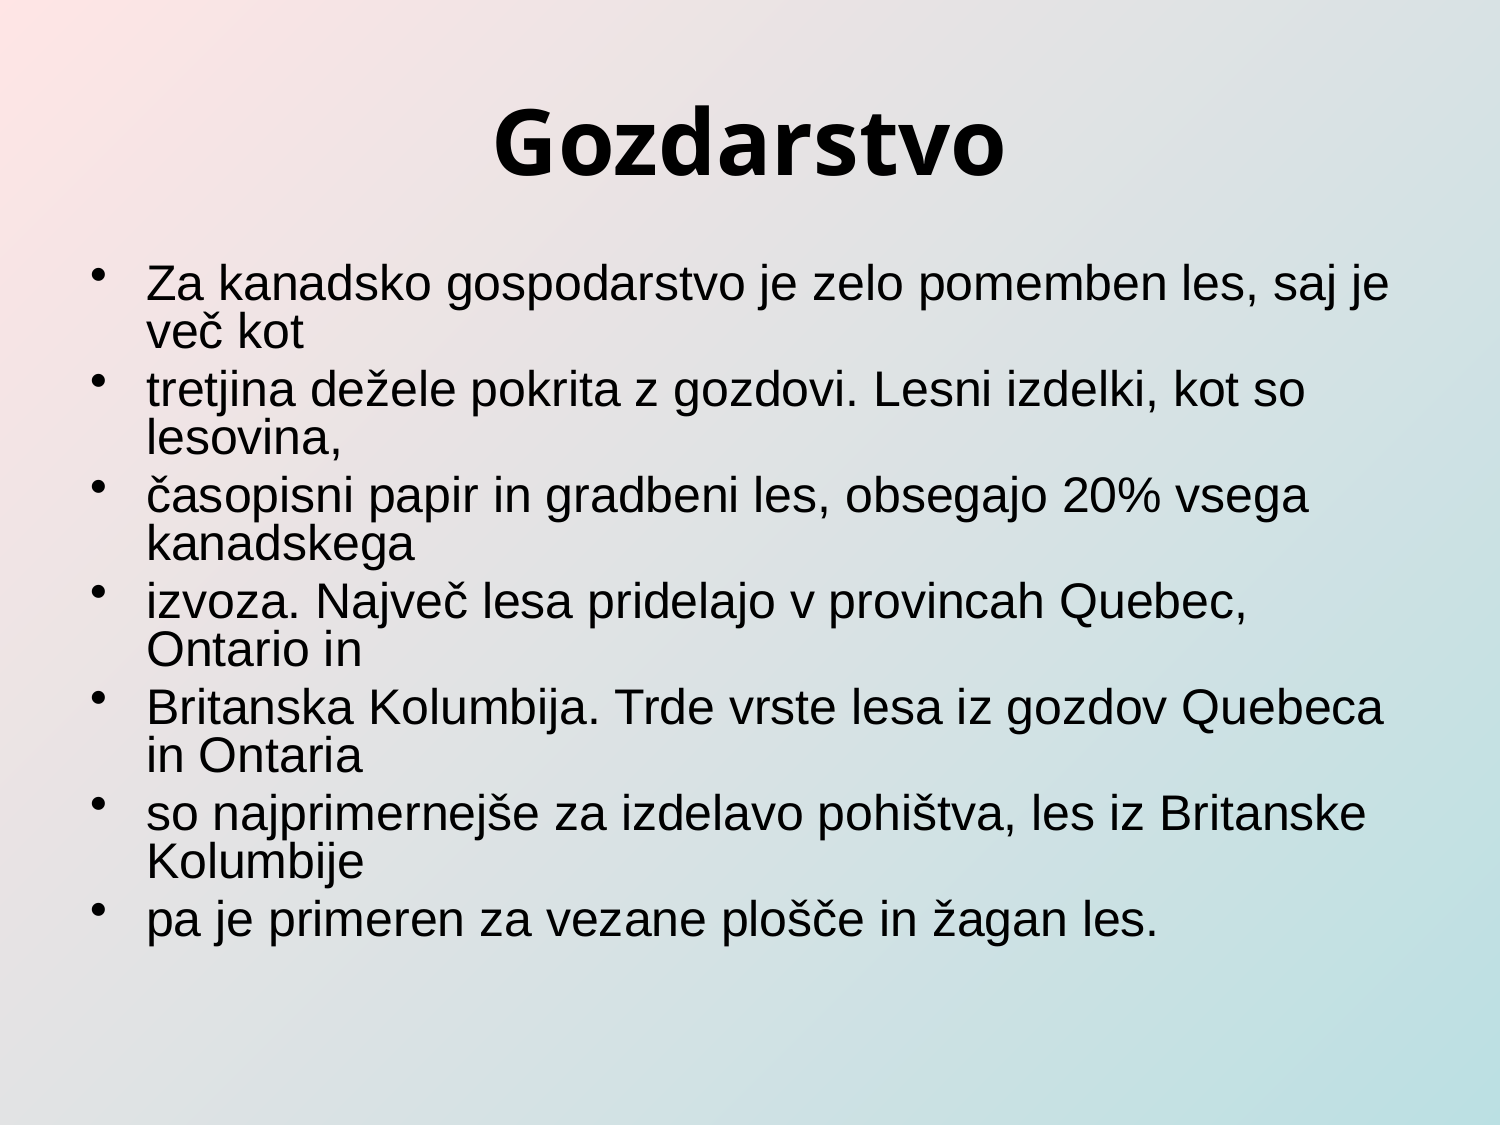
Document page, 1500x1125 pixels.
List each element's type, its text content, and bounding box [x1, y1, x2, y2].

list Za kanadsko gospodarstvo je zelo pomemben les, saj je več kot tretjina dežele pokrita z gozdovi. Lesni izdelki, kot so lesovina, časopisni papir in gradbeni les, obsegajo 20% vsega kanadskega izvoza. Največ lesa pridelajo v provincah Quebec, Ontario in Britanska Kolumbija. Trde vrste lesa iz gozdov Quebeca in Ontaria so najprimernejše za izdelavo pohištva, les iz Britanske Kolumbije pa je primeren za vezane plošče in žagan les. [75, 220, 1425, 1083]
title Gozdarstvo [75, 45, 1425, 220]
